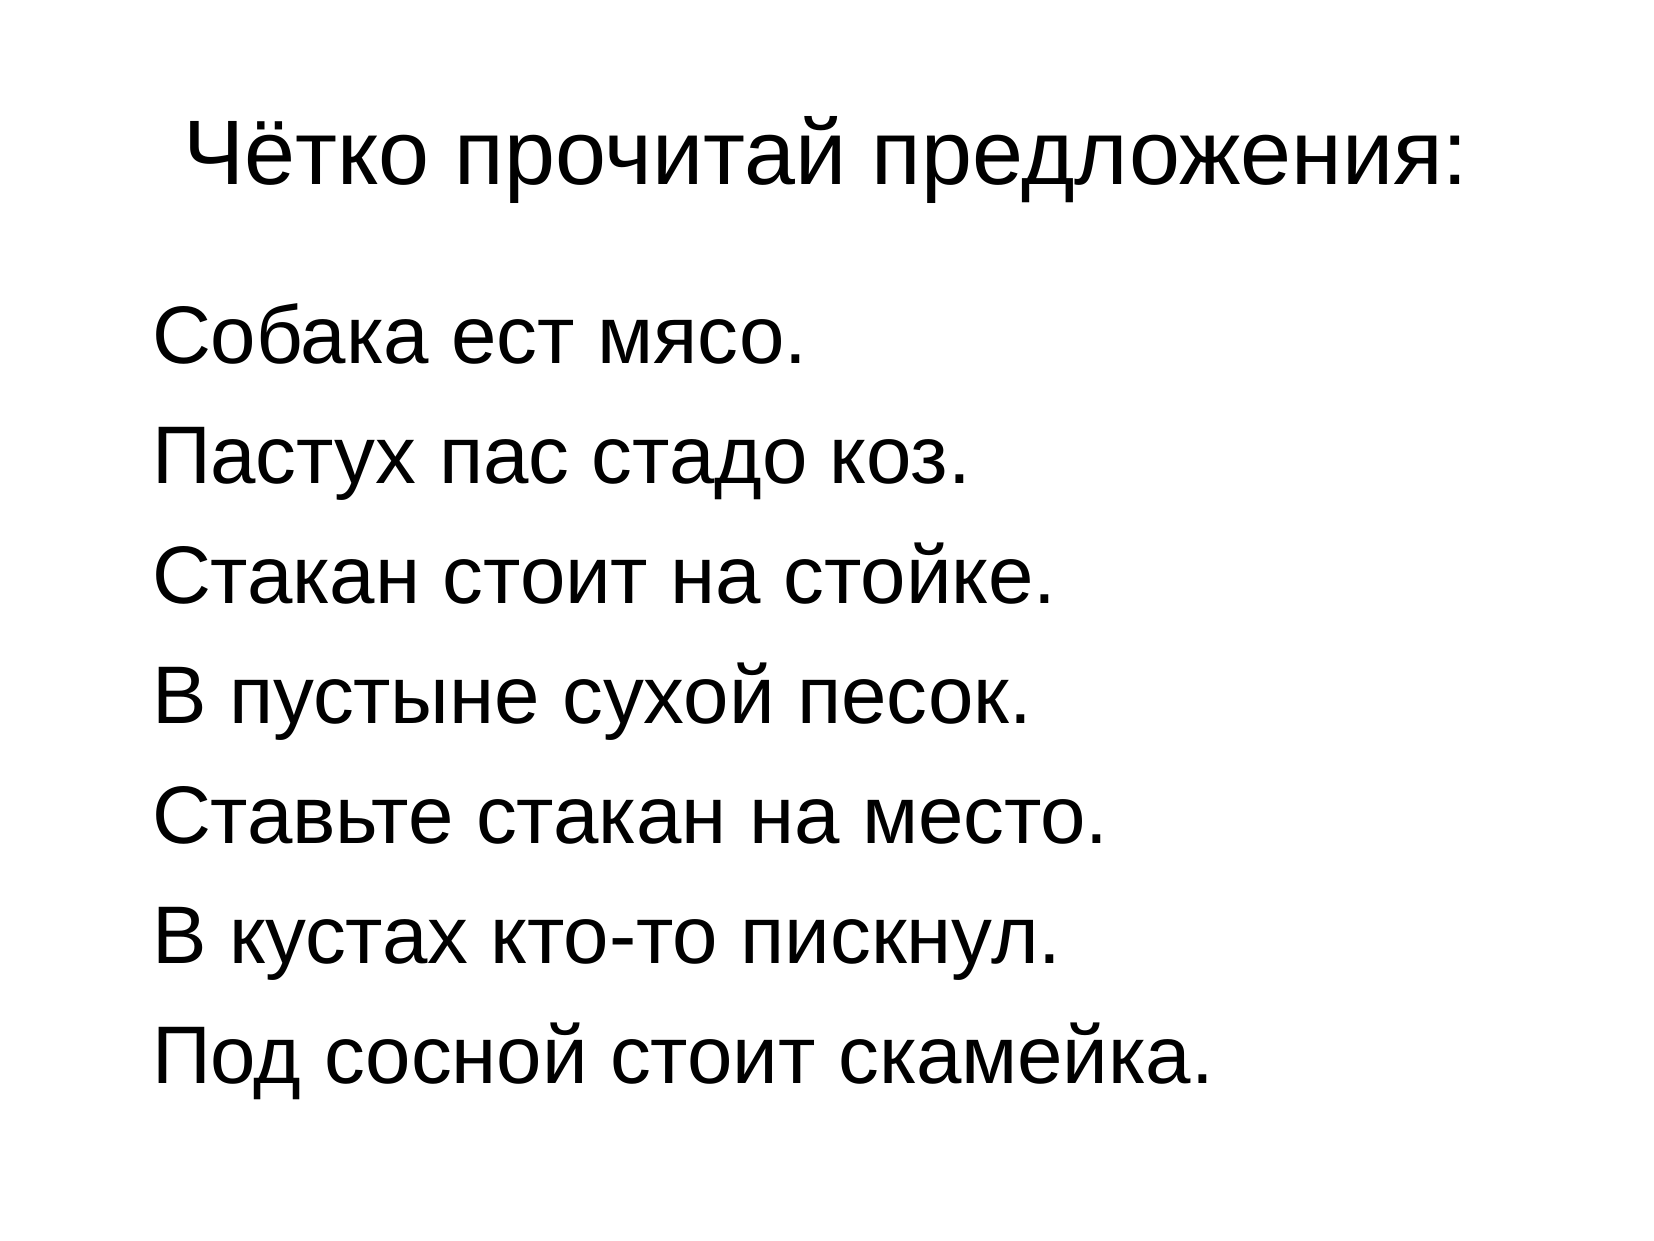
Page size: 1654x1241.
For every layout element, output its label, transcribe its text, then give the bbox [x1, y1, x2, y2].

list Собака ест мясо. Пастух пас стадо коз. Стакан стоит на стойке. В пустыне сухой песок. Ставьте стакан на место. В кустах кто-то пискнул. Под сосной стоит скамейка. [82, 290, 1571, 1109]
title Чётко прочитай предложения: [82, 49, 1571, 257]
